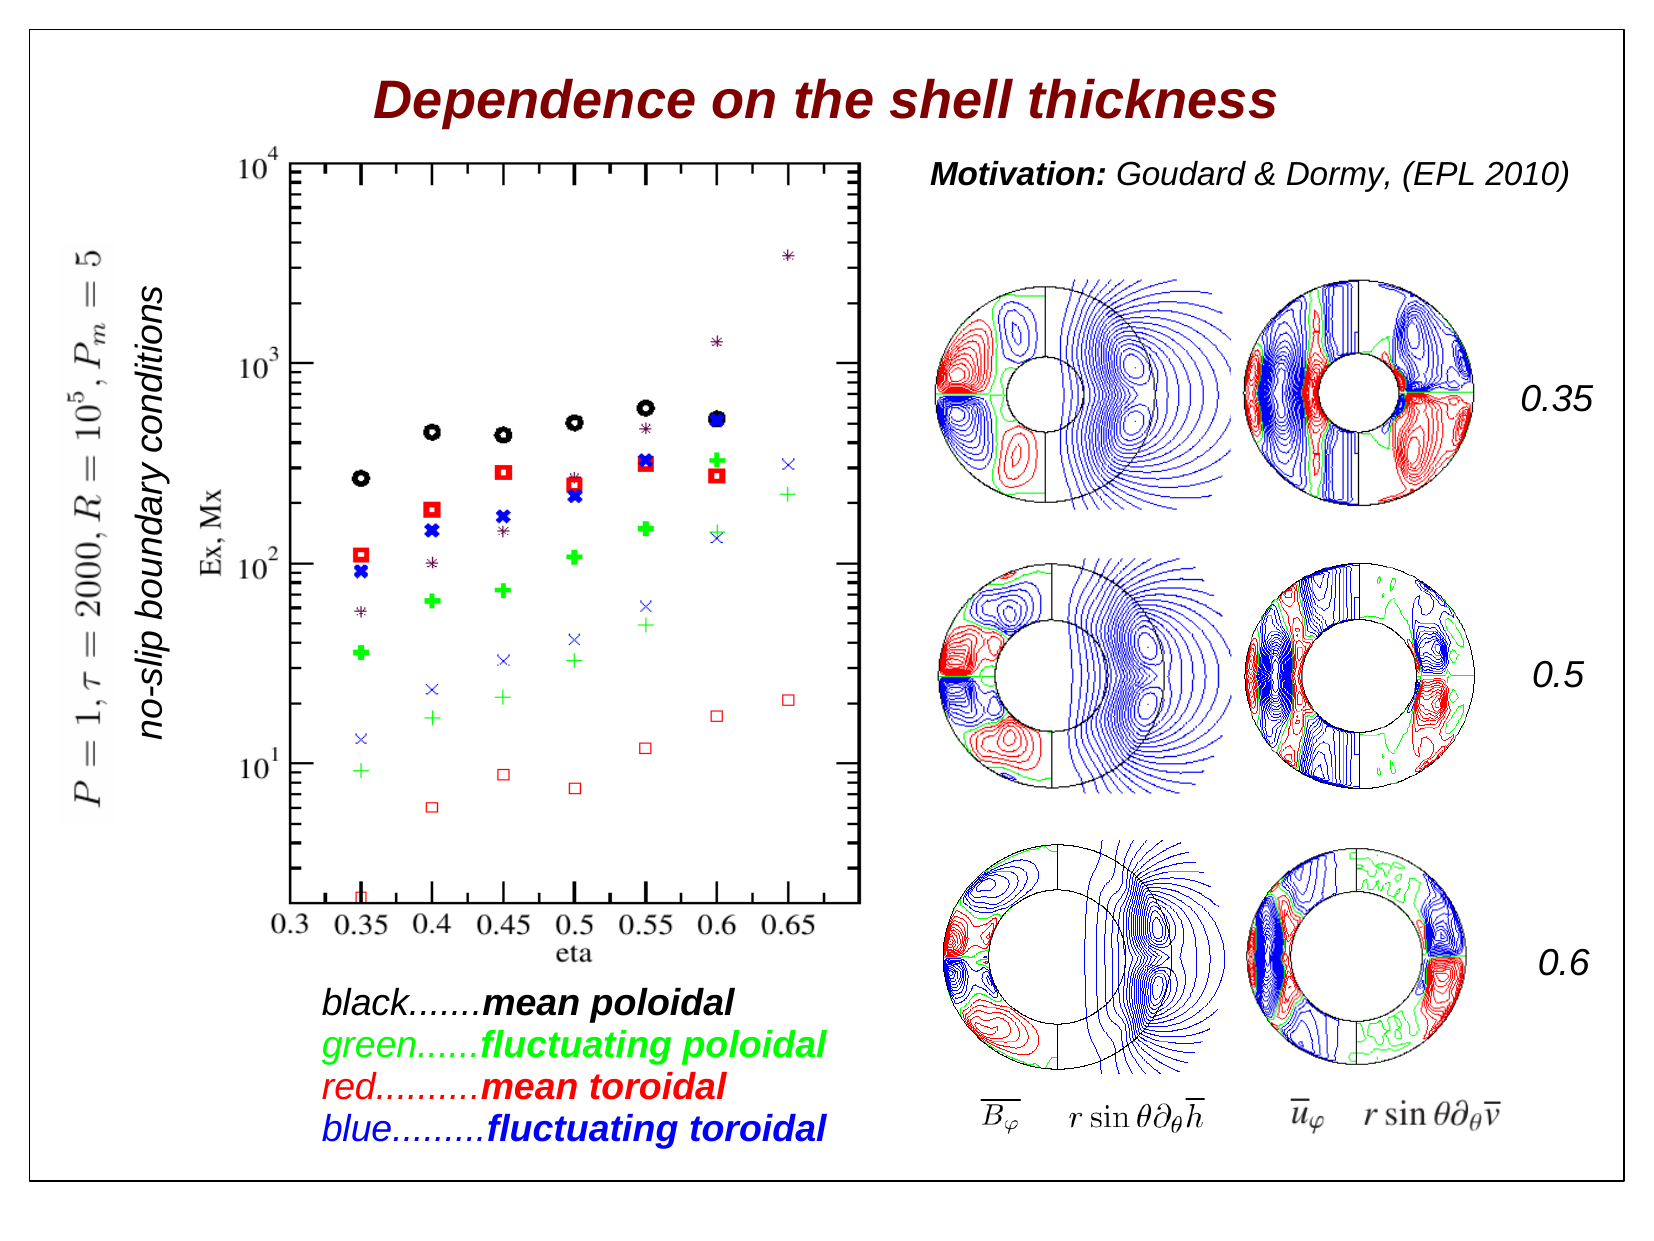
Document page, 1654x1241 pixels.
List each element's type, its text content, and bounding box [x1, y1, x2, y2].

picture [934, 556, 1234, 796]
picture [929, 267, 1485, 521]
picture [1241, 560, 1476, 792]
picture [1241, 840, 1476, 1073]
picture [942, 837, 1227, 1076]
text_box 0.35 [1492, 367, 1654, 424]
text_box 0.5 [1504, 642, 1601, 700]
text_box 0.6 [1510, 930, 1607, 987]
text_box black.......mean poloidal green......fluctuating poloidal red..........mean toroidal blue.........fluctuating toroidal [307, 974, 843, 1158]
picture [974, 1092, 1027, 1138]
picture [59, 242, 116, 825]
picture [1285, 1094, 1327, 1136]
text_box no-slip boundary conditions [120, 270, 178, 769]
text_box Dependence on the shell thickness [153, 56, 1500, 119]
picture [1358, 1097, 1511, 1133]
picture [1057, 1092, 1212, 1138]
text_box Motivation: Goudard & Dormy, (EPL 2010) [915, 147, 1586, 200]
picture [183, 144, 871, 972]
